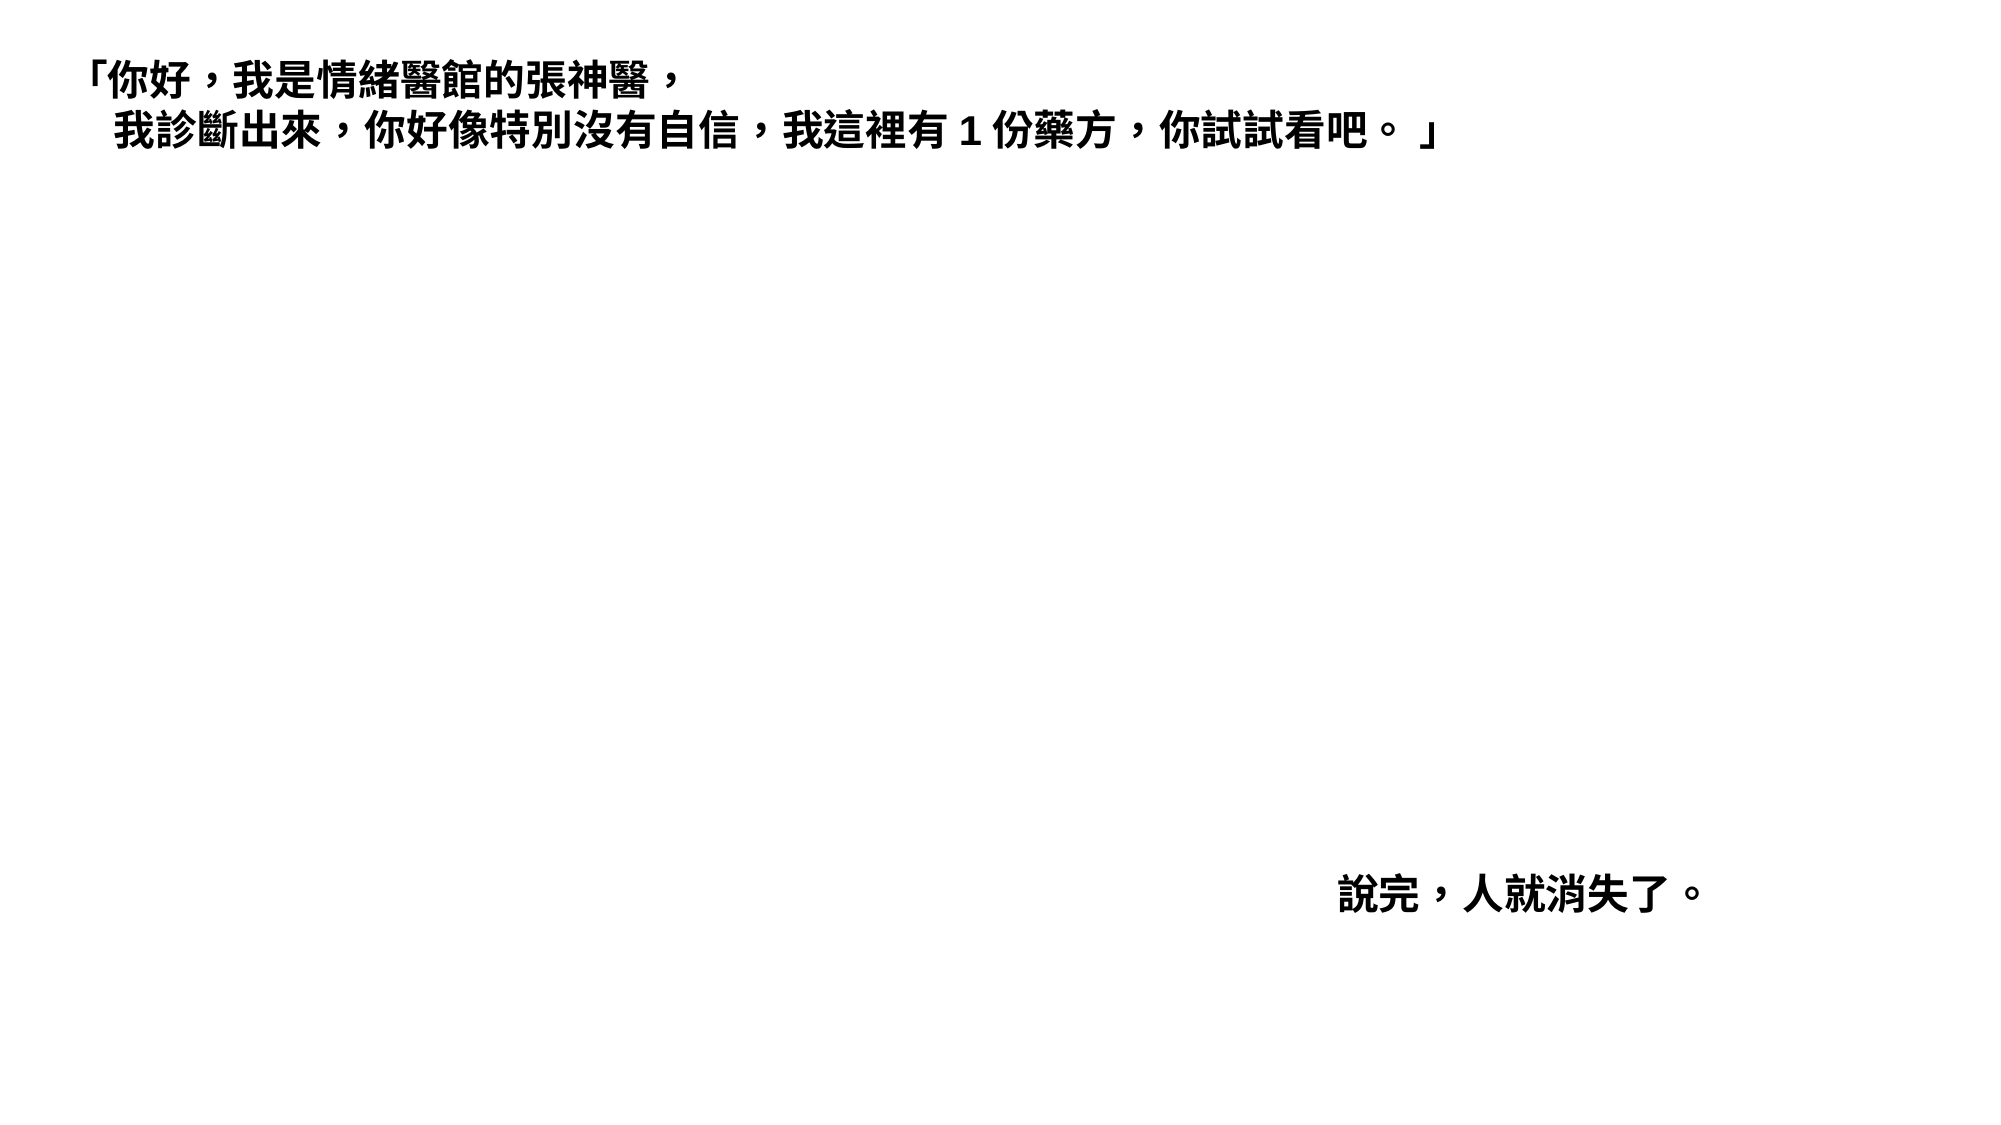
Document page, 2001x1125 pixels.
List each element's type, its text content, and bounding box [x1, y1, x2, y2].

text_box 說完，人就消失了。 [1322, 851, 1728, 926]
text_box 「你好，我是情緒醫館的張神醫， 我診斷出來，你好像特別沒有自信，我這裡有1份藥方，你試試看吧。 」 [51, 46, 1476, 211]
